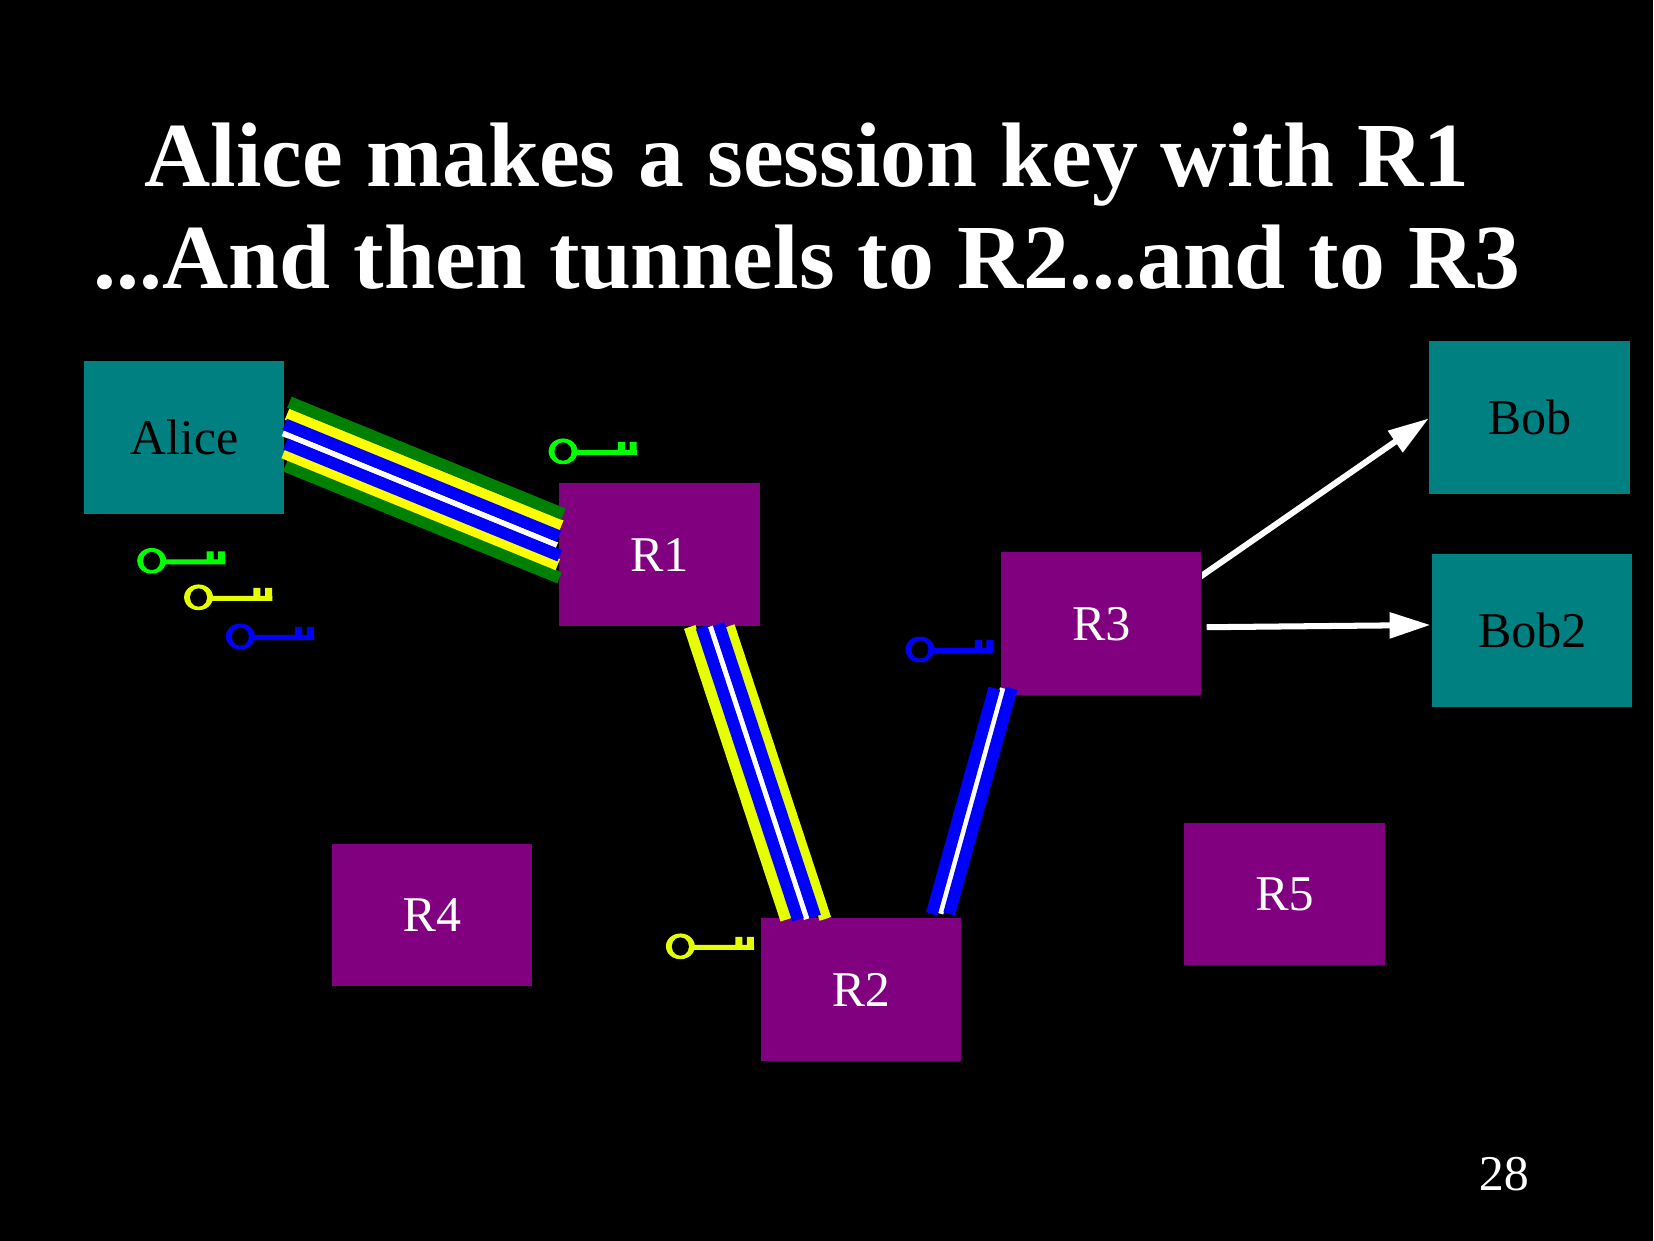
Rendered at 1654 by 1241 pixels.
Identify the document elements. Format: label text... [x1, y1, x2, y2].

text_box [548, 438, 637, 465]
text_box Bob2 [1431, 553, 1633, 708]
text_box [905, 636, 994, 663]
text_box R5 [1183, 822, 1386, 966]
text_box Alice [83, 360, 285, 515]
title Alice makes a session key with R1 ...And then tunnels to R2...and to R3 [82, 86, 1534, 327]
text_box [137, 547, 226, 574]
text_box Bob [1428, 340, 1631, 495]
text_box R3 [1000, 551, 1202, 696]
text_box R1 [558, 482, 761, 627]
text_box [665, 933, 755, 960]
text_box [184, 584, 273, 611]
text_box [225, 623, 315, 650]
text_box R4 [331, 843, 533, 987]
text_box R2 [760, 917, 962, 1062]
